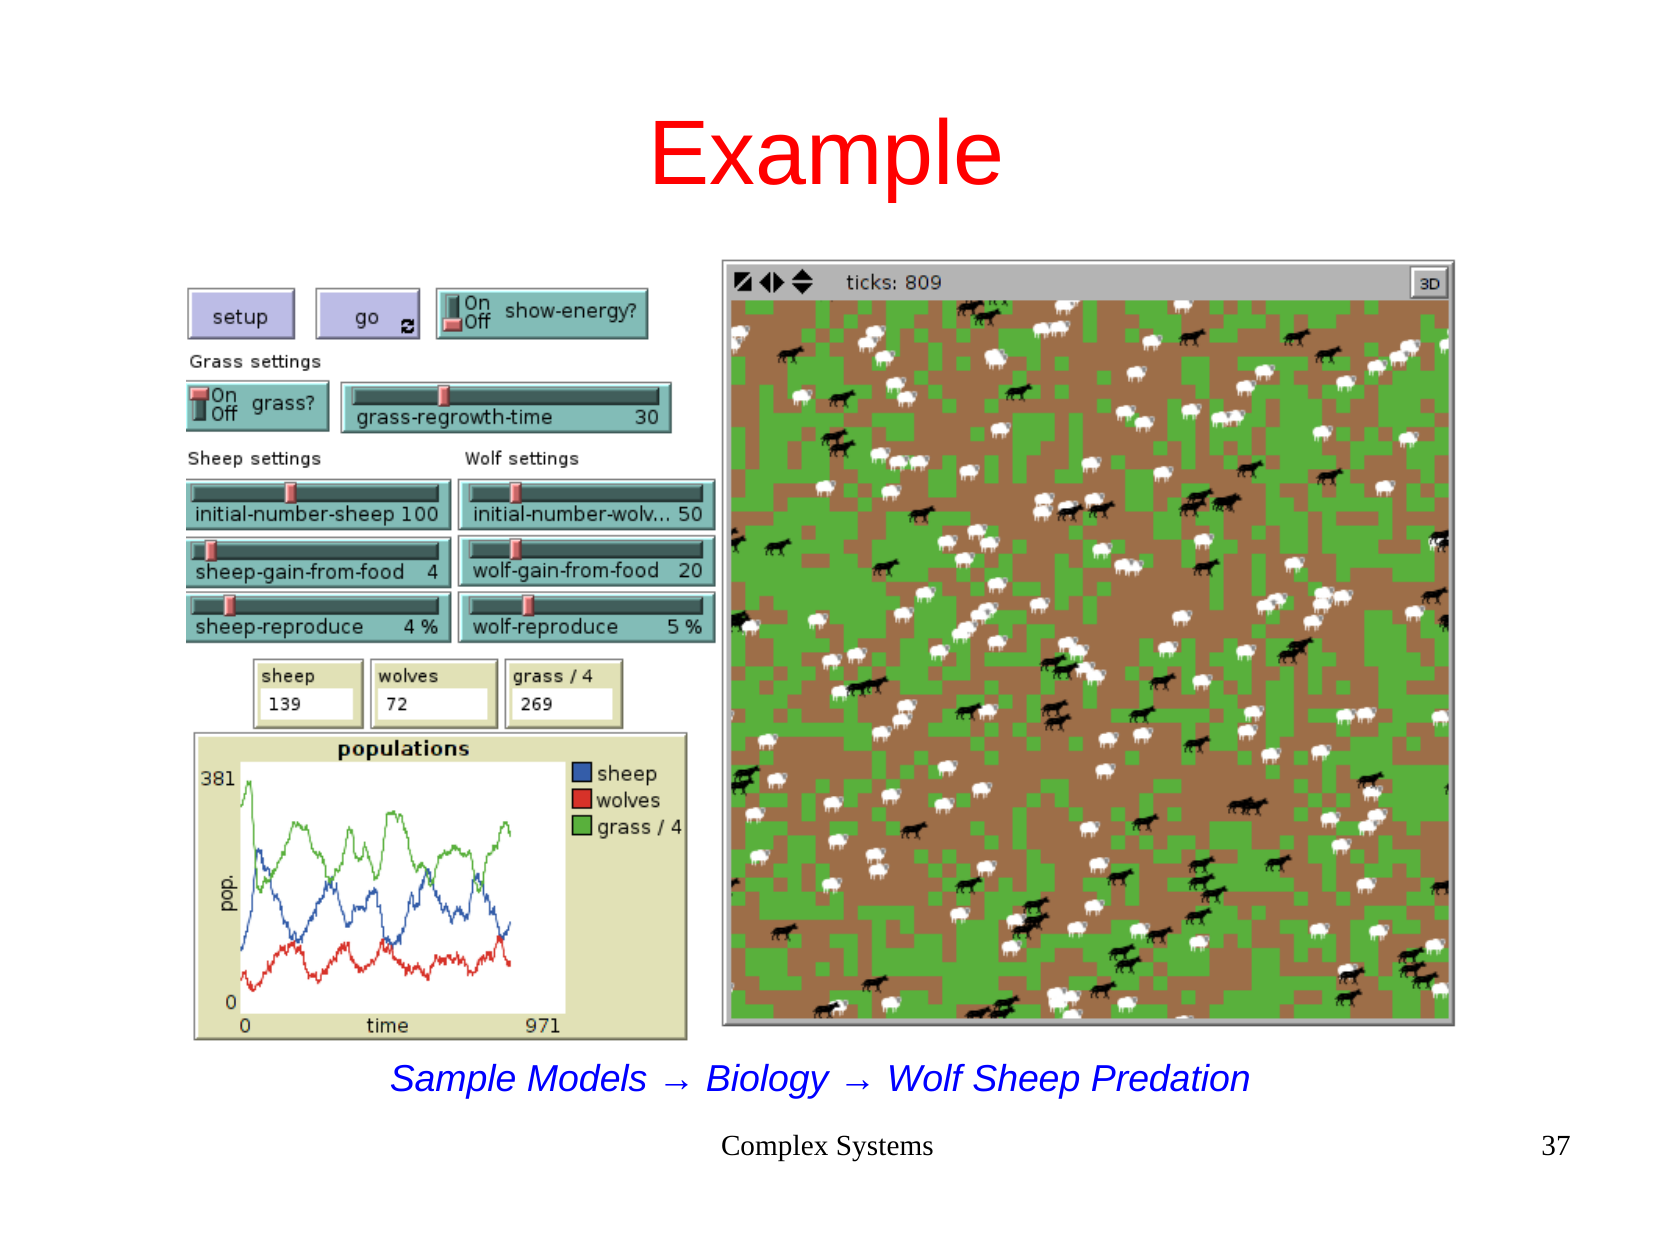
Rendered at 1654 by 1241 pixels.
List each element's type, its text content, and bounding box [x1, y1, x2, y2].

picture [186, 249, 1463, 1051]
title Example [82, 49, 1571, 257]
text_box Sample Models → Biology → Wolf Sheep Predation [375, 1050, 1276, 1126]
